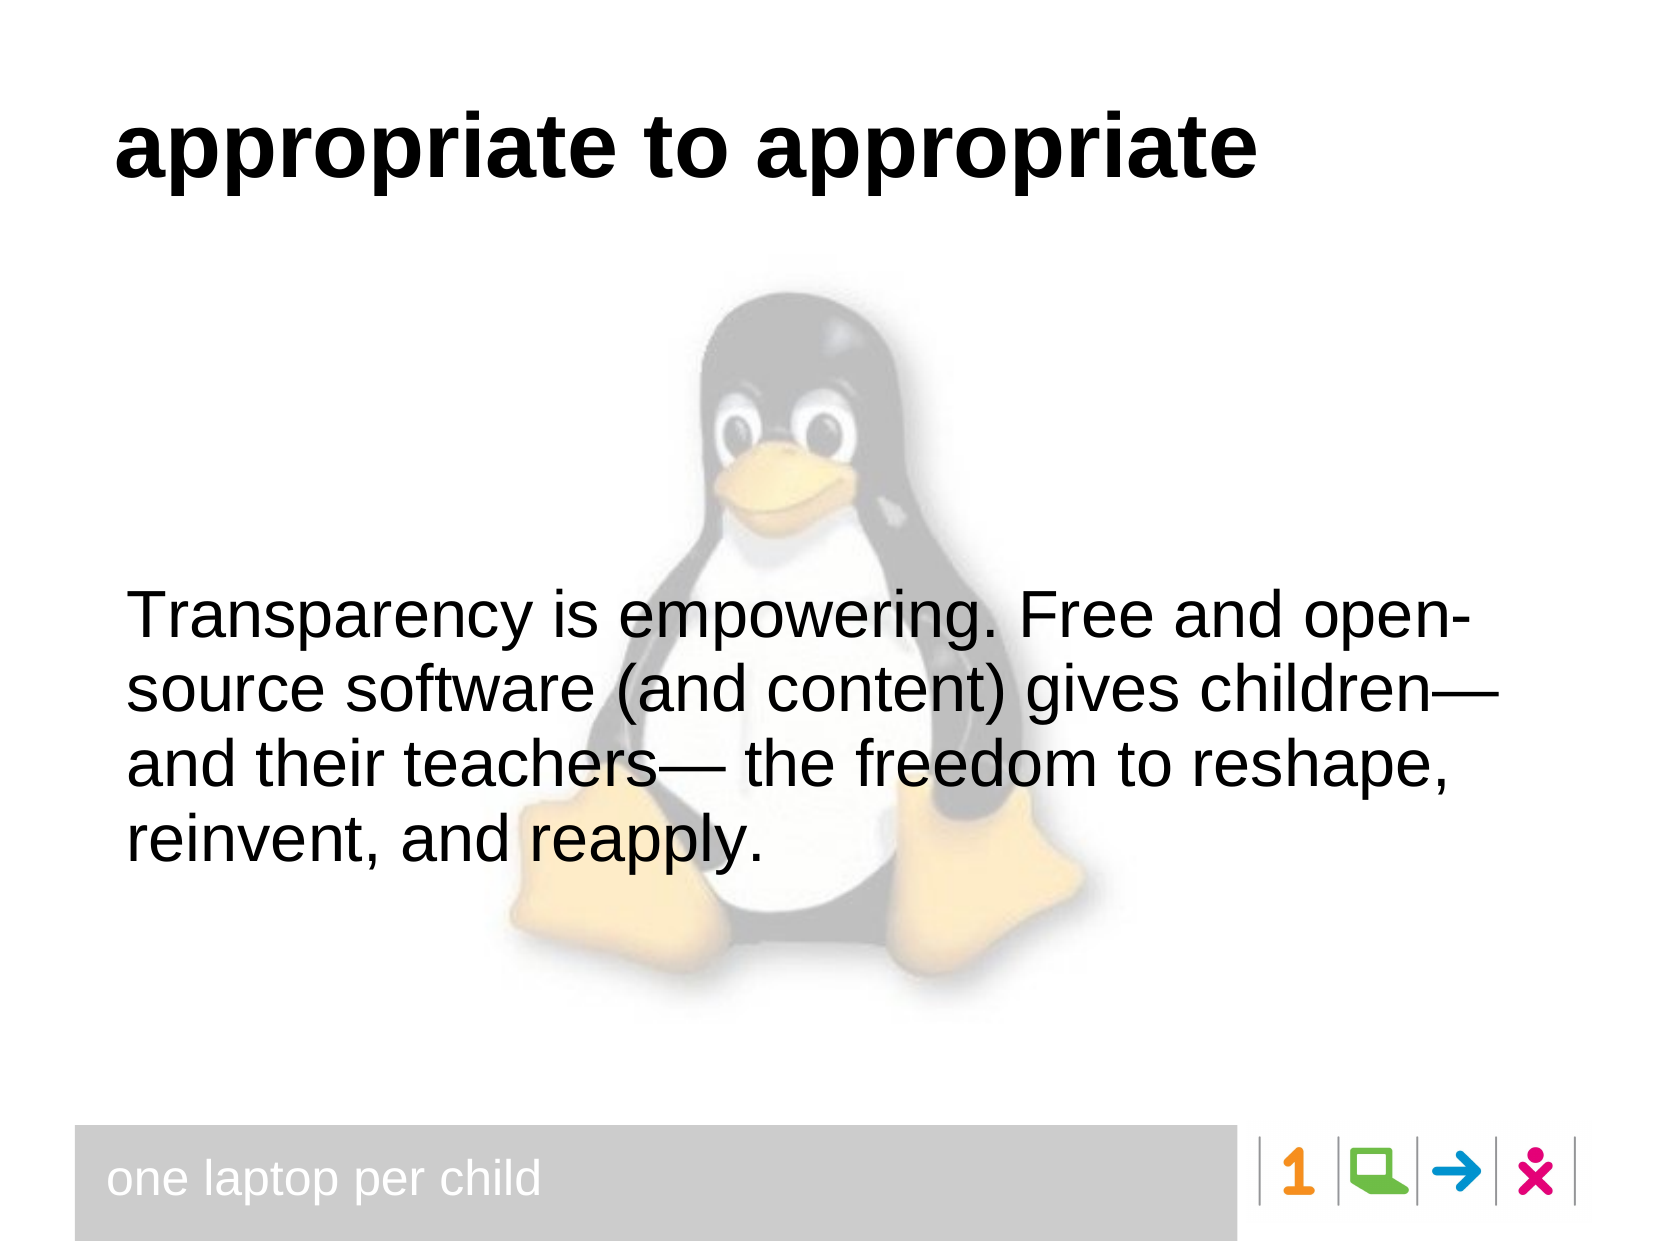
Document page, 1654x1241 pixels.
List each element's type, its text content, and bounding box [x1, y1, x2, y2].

picture [1246, 1120, 1592, 1223]
picture [452, 308, 1210, 397]
title appropriate to appropriate [114, 0, 1567, 308]
subtitle Transparency is empowering. Free and open-source software (and content) gives children—and their teachers— the freedom to reshape, reinvent, and reapply. [114, 397, 1567, 1055]
